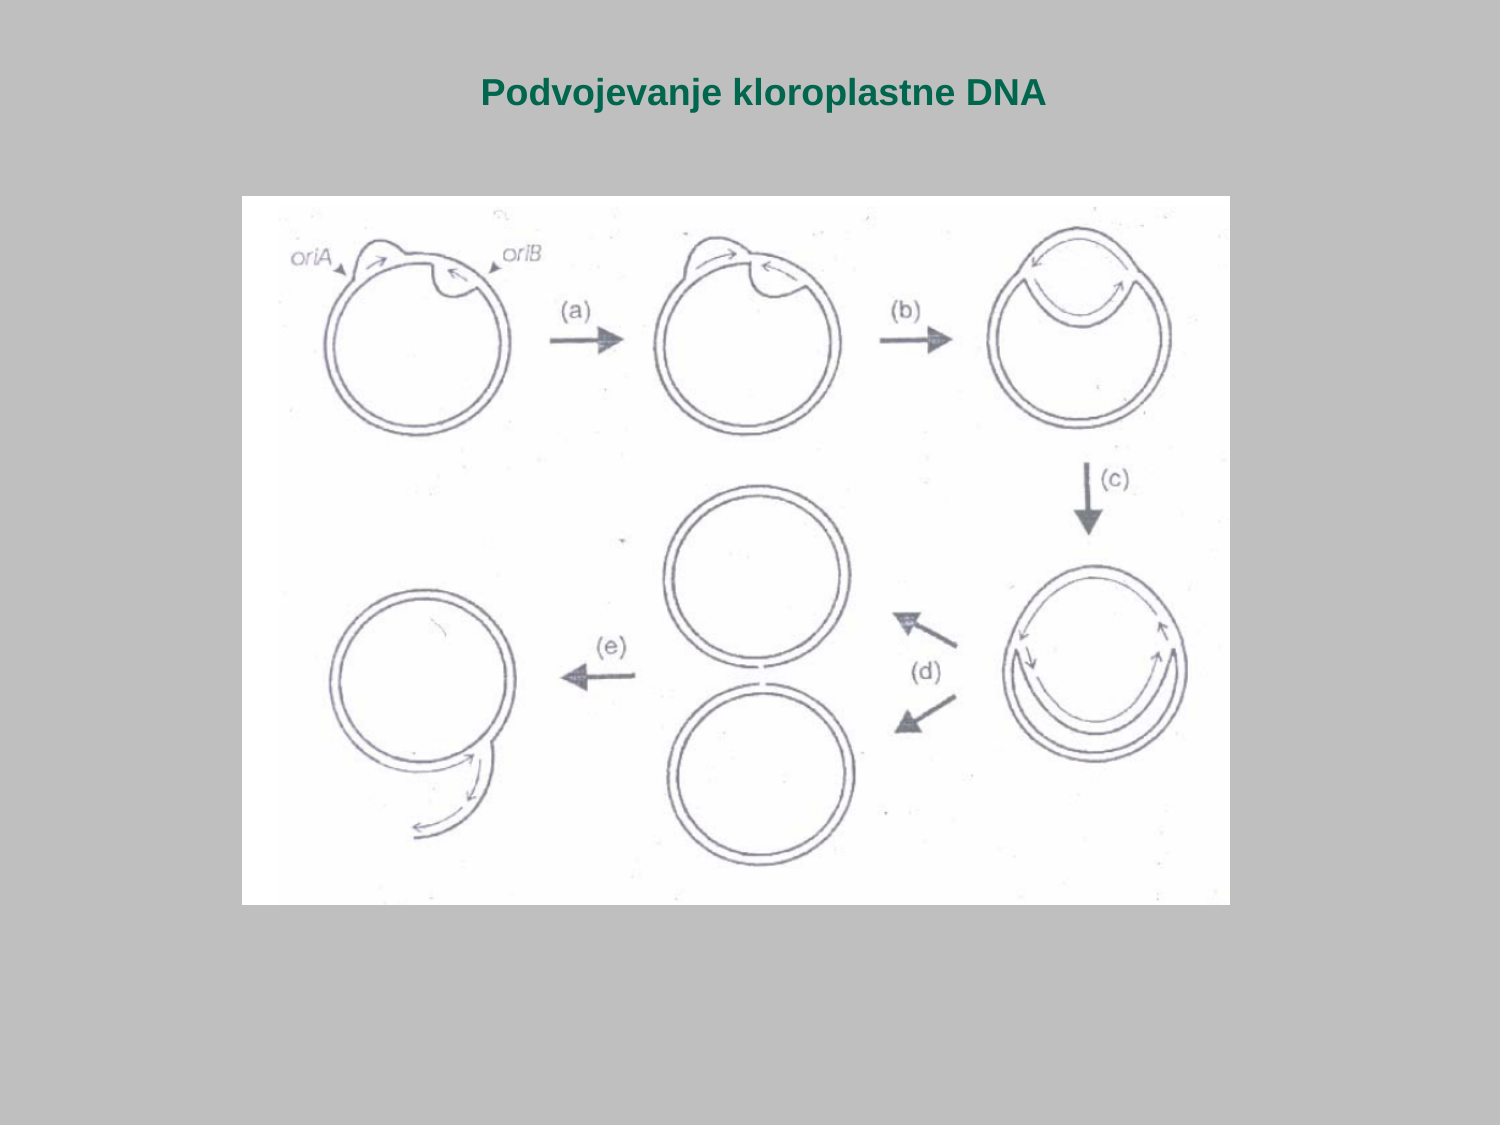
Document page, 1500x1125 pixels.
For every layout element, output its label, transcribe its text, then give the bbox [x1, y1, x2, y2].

title Podvojevanje kloroplastne DNA [277, 31, 1251, 151]
picture [242, 196, 1230, 905]
